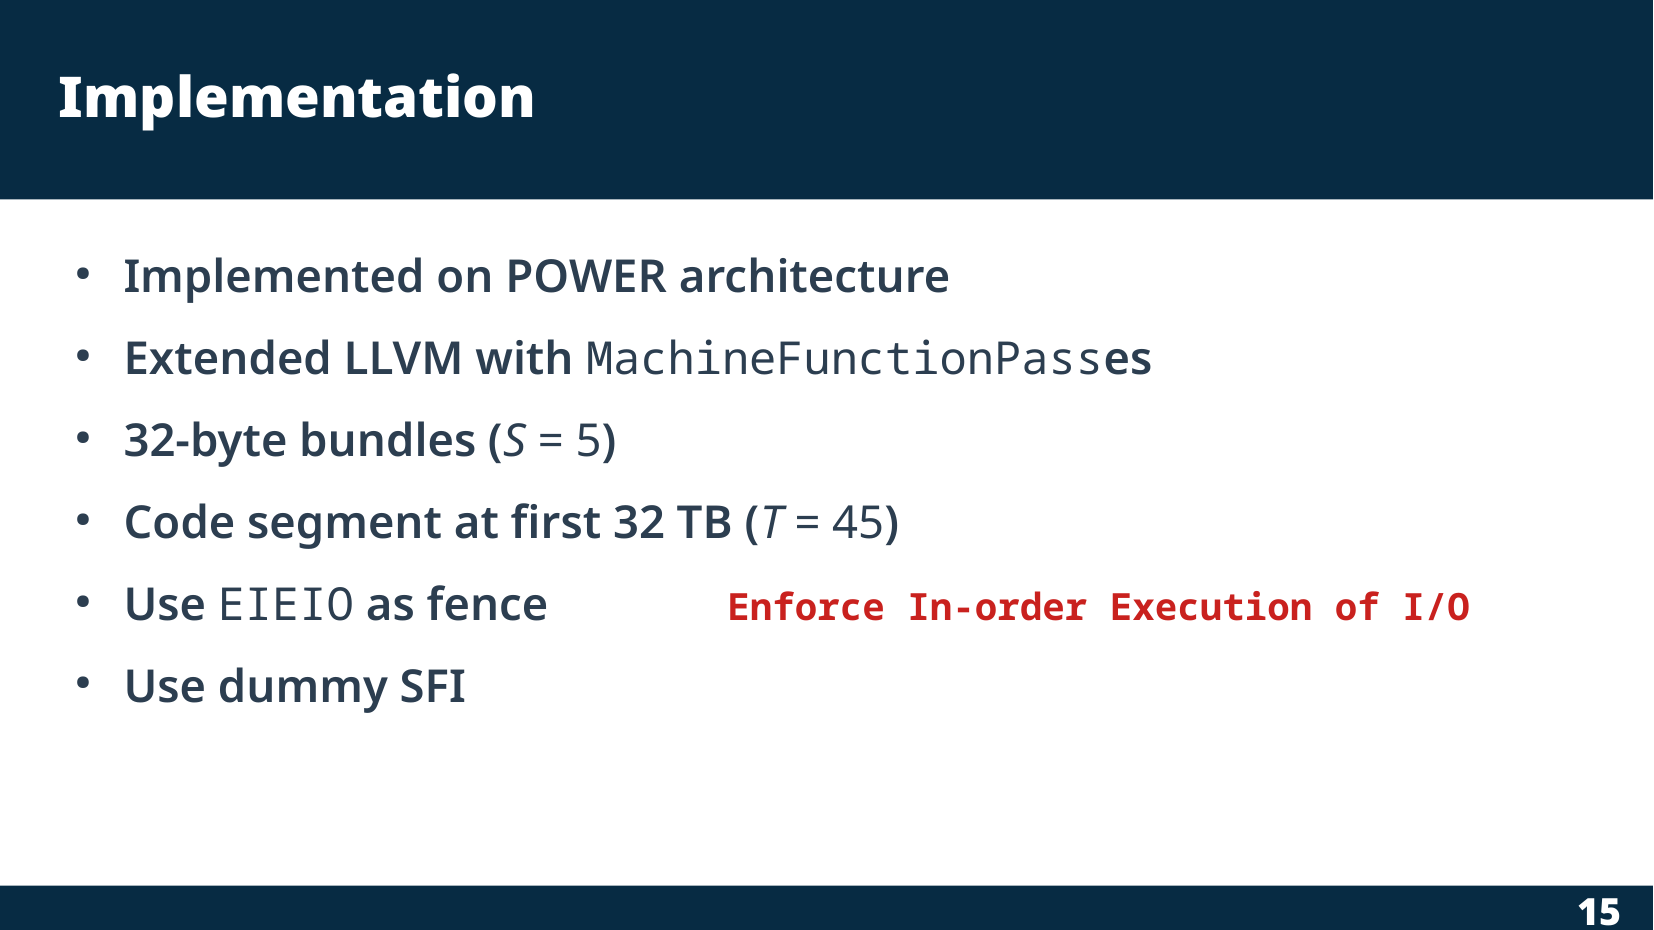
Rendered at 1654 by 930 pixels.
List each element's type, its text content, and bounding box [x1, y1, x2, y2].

text_box Enforce In-order Execution of I/O [712, 573, 1485, 636]
list Implemented on POWER architecture Extended LLVM with MachineFunctionPasses 32-byte bundles (S = 5) Code segment at first 32 TB (T = 45) Use EIEIO as fence Use dummy SFI [58, 243, 1531, 721]
title Implementation [58, 36, 1594, 155]
